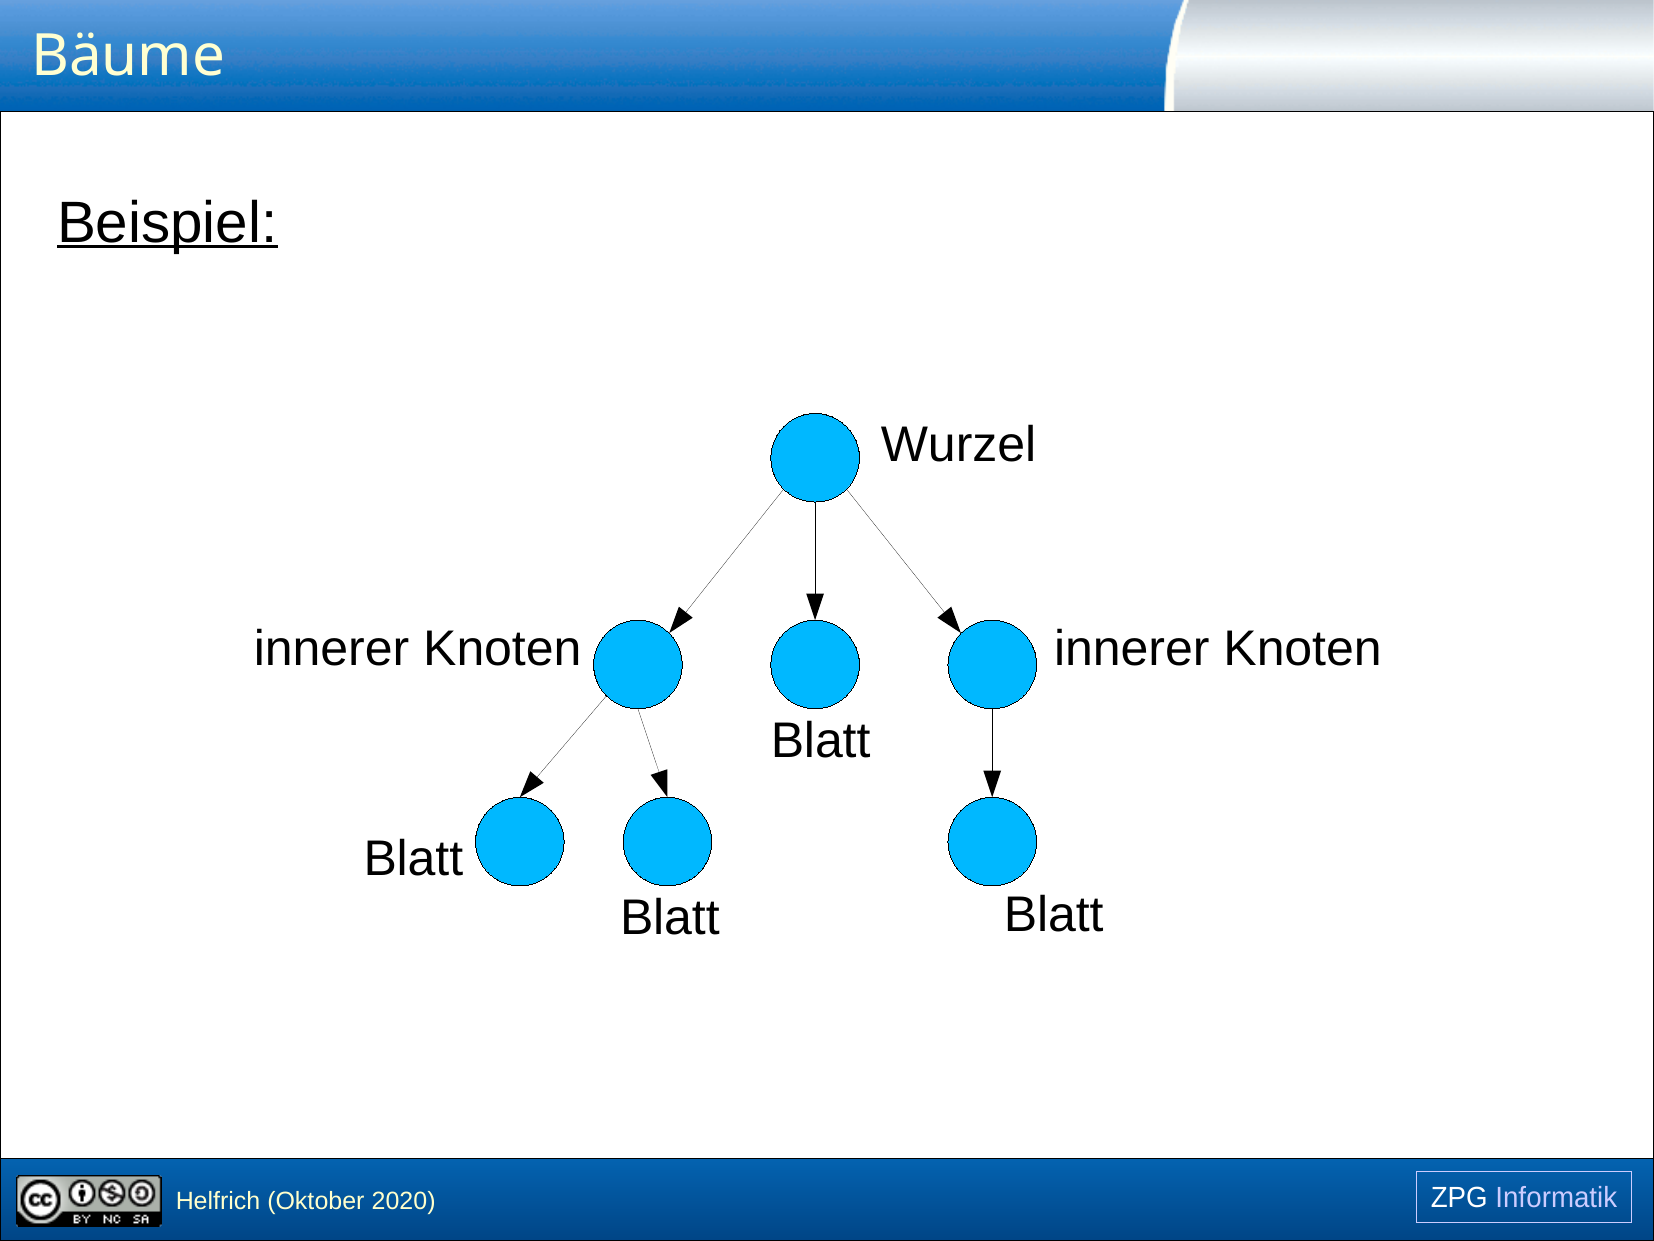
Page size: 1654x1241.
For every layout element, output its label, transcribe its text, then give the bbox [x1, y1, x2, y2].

title Bäume [31, 14, 1151, 92]
list Beispiel: [57, 189, 1605, 909]
picture [16, 1175, 162, 1227]
text_box [770, 413, 860, 503]
text_box innerer Knoten [1054, 620, 1383, 676]
text_box Blatt [620, 889, 721, 945]
text_box [947, 620, 1037, 709]
text_box Blatt [363, 830, 464, 886]
text_box Wurzel [880, 416, 1037, 473]
picture [0, 0, 1654, 111]
text_box Blatt [1003, 885, 1105, 942]
text_box [593, 620, 683, 709]
text_box [770, 620, 860, 709]
text_box innerer Knoten [253, 620, 582, 676]
text_box [947, 797, 1037, 886]
text_box Blatt [770, 711, 871, 768]
text_box [623, 797, 712, 886]
text_box [475, 797, 565, 886]
